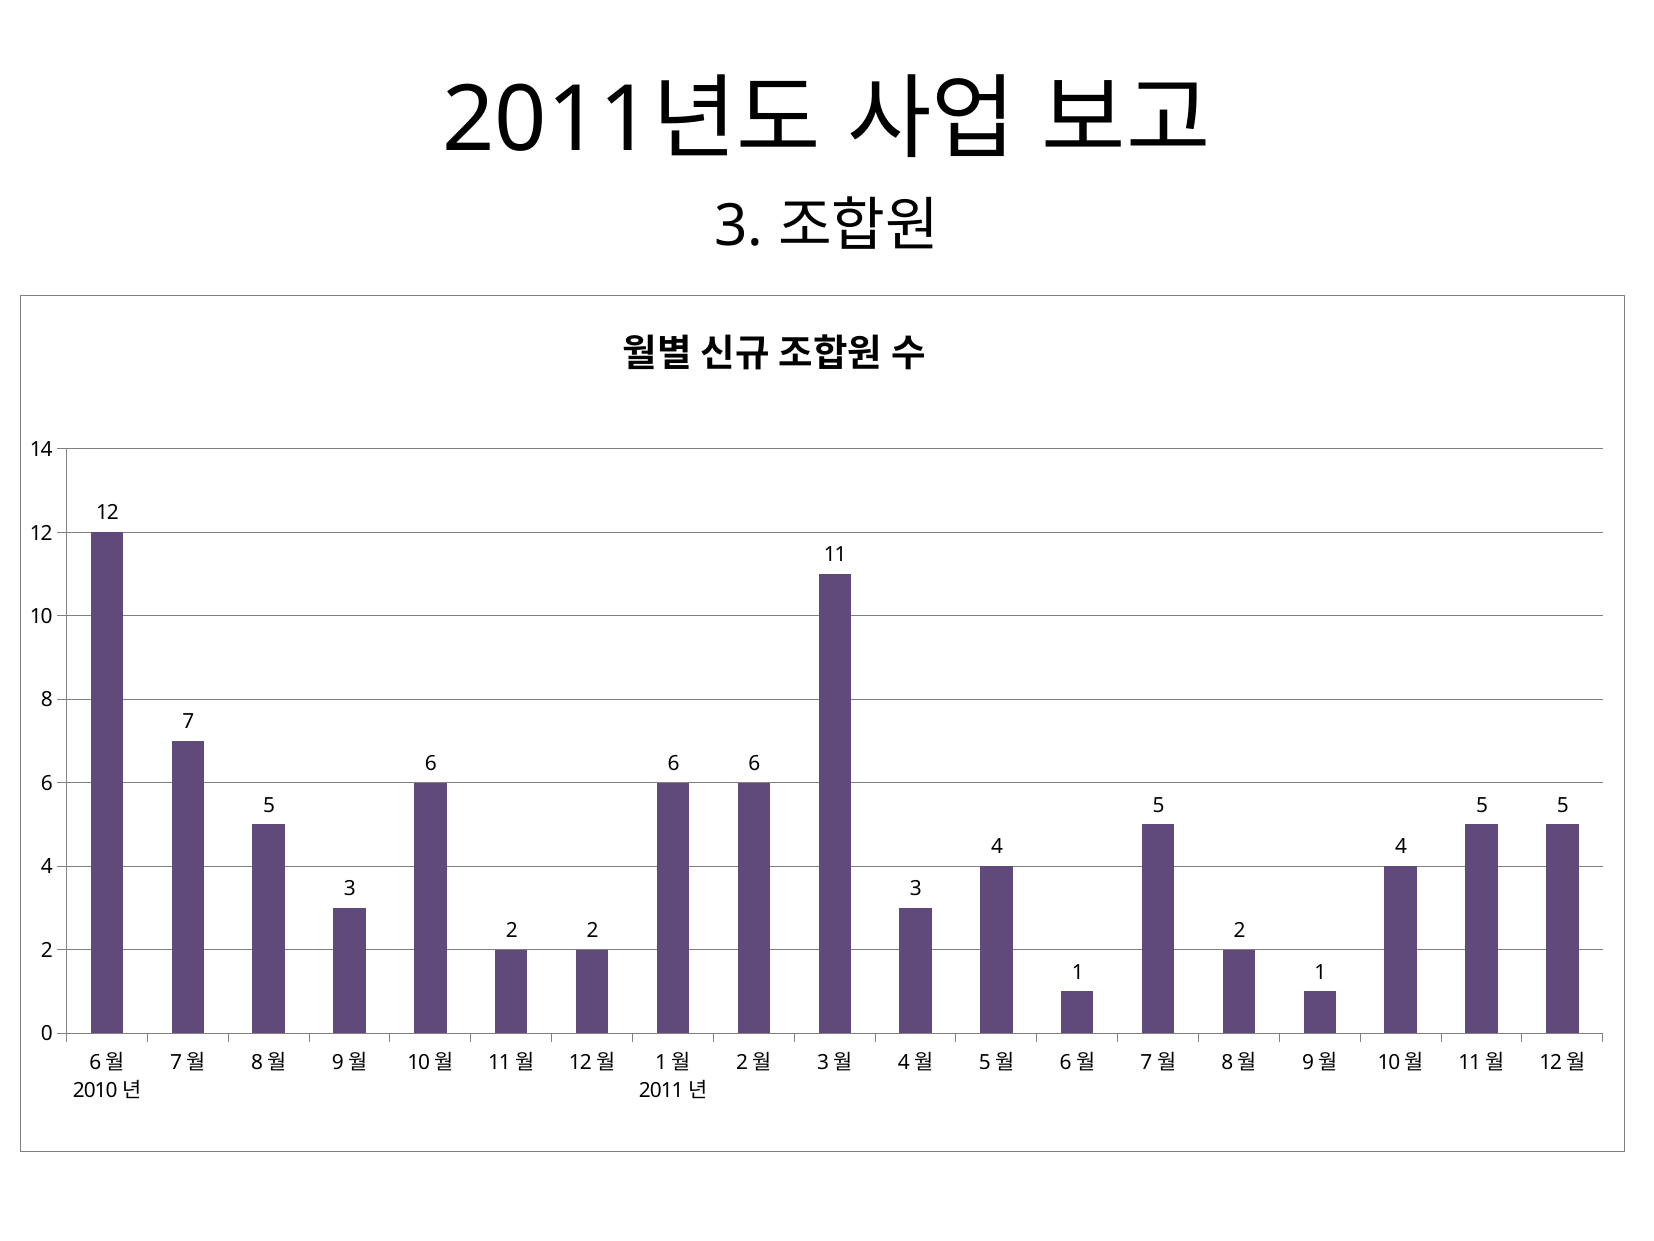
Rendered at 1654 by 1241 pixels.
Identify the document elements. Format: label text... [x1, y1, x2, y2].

title 2011년도 사업 보고 3. 조합원 [82, 49, 1571, 257]
chart [20, 295, 1625, 1152]
